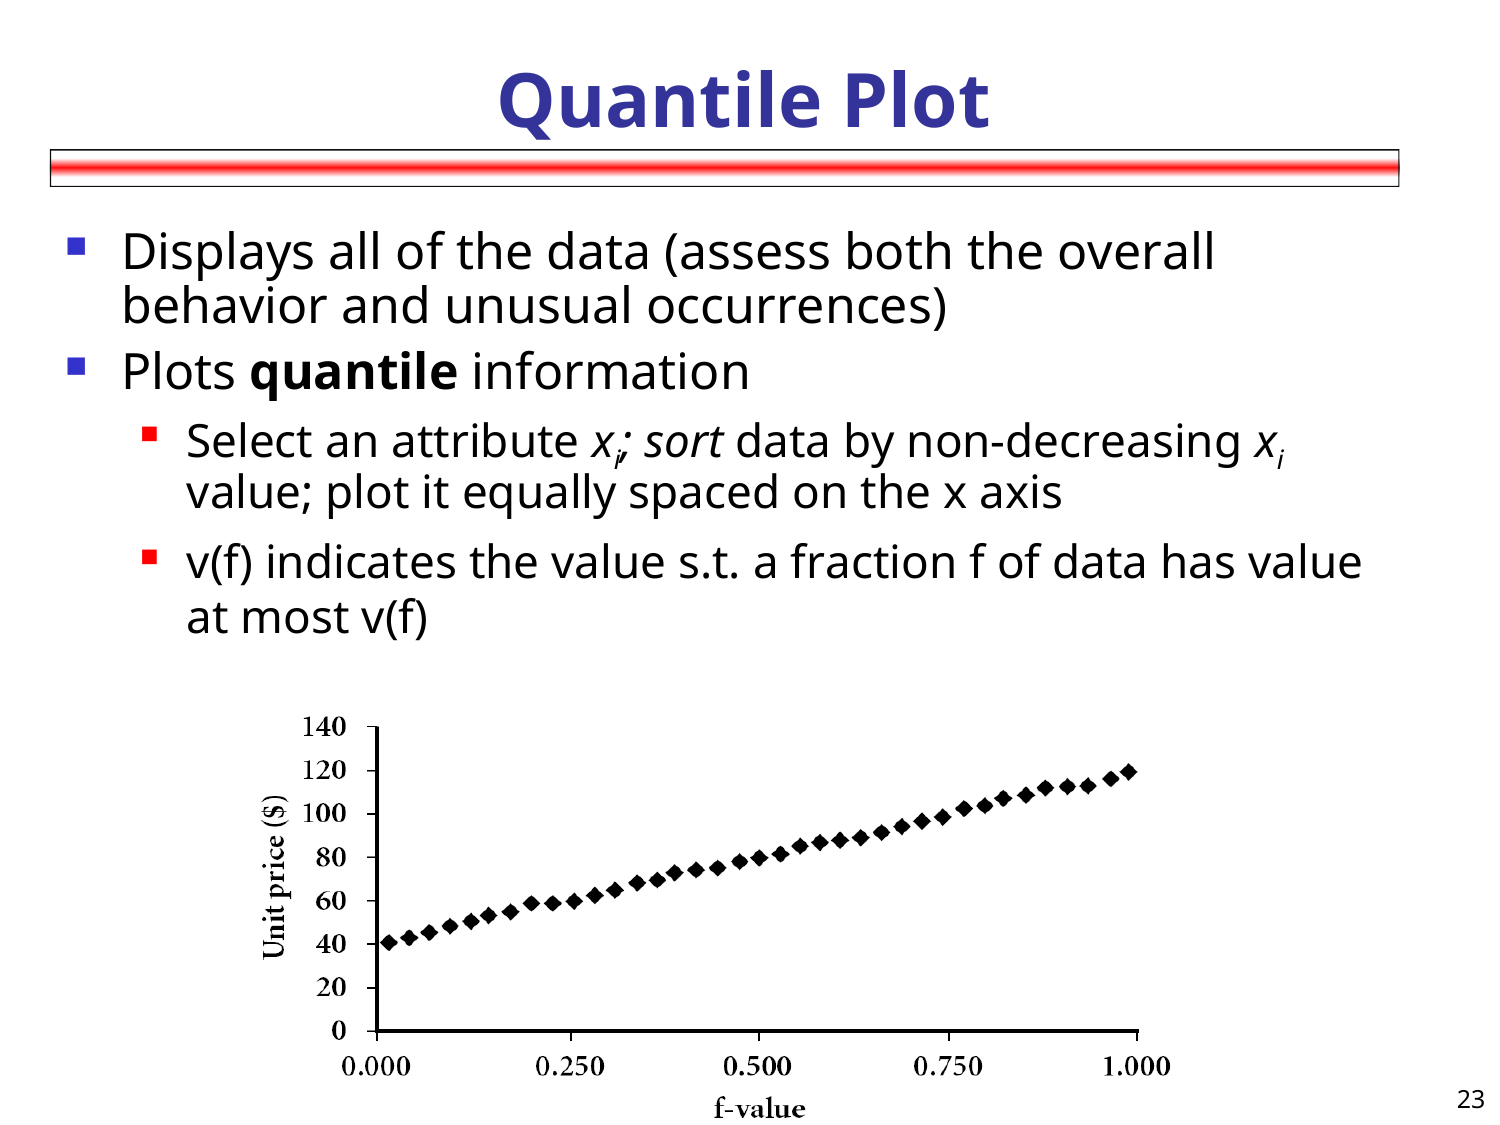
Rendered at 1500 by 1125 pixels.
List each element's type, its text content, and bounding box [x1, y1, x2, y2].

list Displays all of the data (assess both the overall behavior and unusual occurrences) Plots quantile information Select an attribute xi; sort data by non-decreasing xi value; plot it equally spaced on the x axis v(f) indicates the value s.t. a fraction f of data has value at most v(f) [49, 218, 1425, 657]
picture [249, 682, 1171, 1125]
title Quantile Plot [24, 44, 1463, 150]
text_box <number> [1187, 1062, 1500, 1125]
